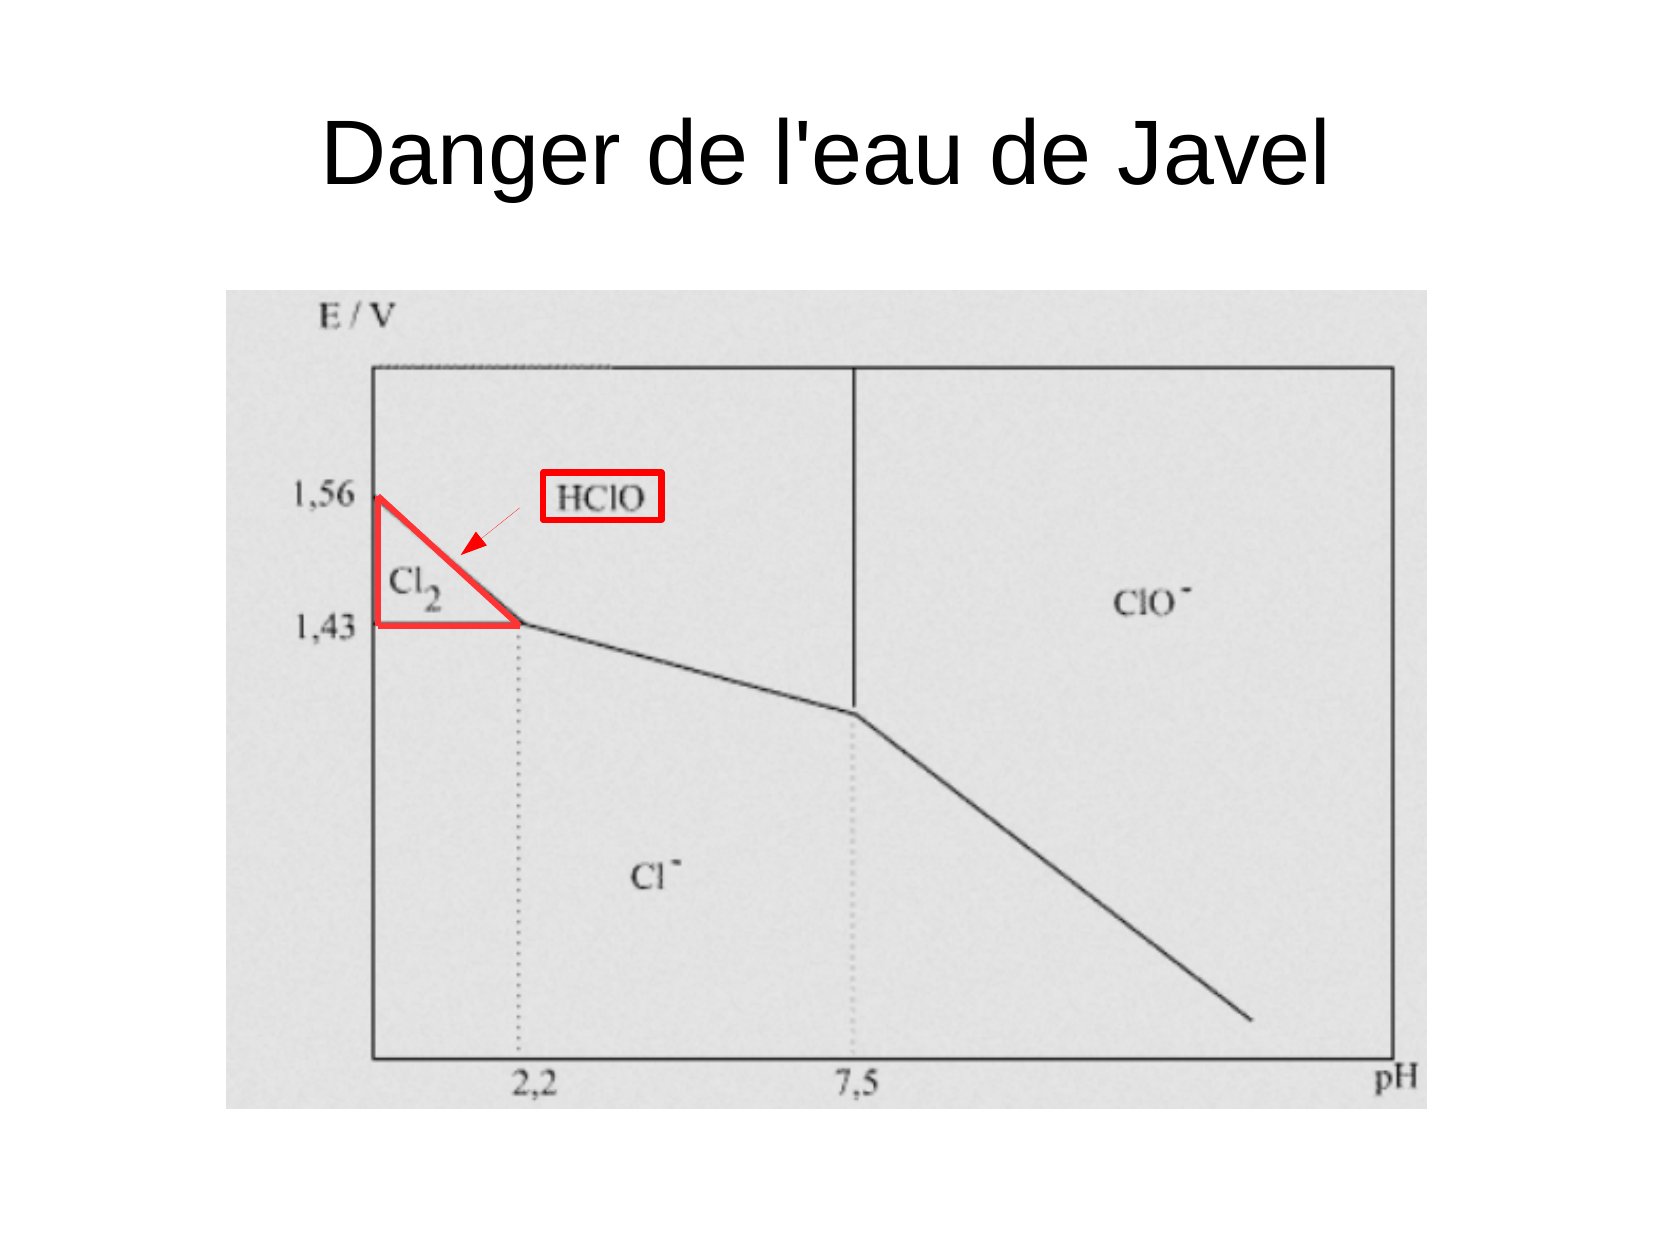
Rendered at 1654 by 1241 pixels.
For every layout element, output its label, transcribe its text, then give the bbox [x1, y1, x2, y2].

picture [226, 290, 1427, 1109]
title Danger de l'eau de Javel [82, 49, 1571, 257]
